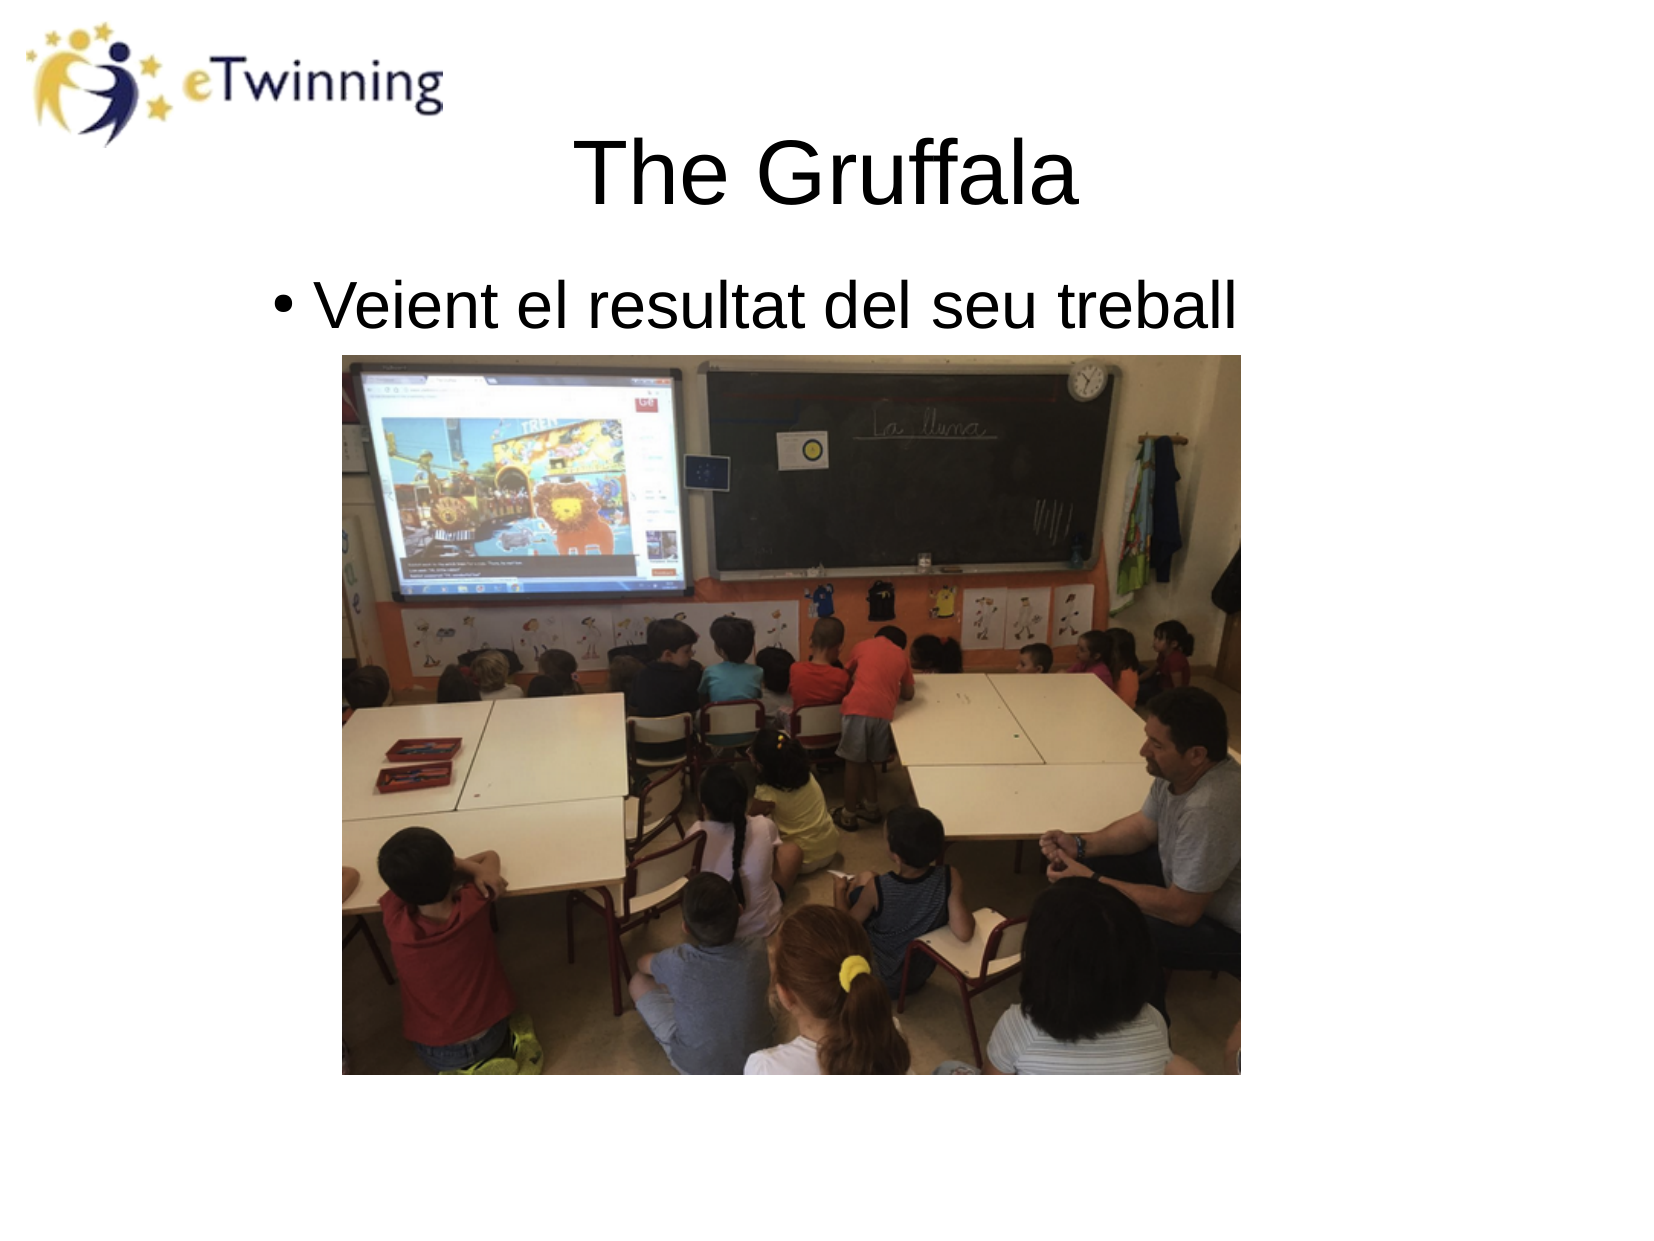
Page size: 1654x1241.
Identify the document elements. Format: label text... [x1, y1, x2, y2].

title The Gruffala [82, 88, 1571, 257]
picture [26, 20, 443, 148]
picture [342, 355, 1241, 1075]
subtitle Veient el resultat del seu treball [271, 267, 1312, 343]
